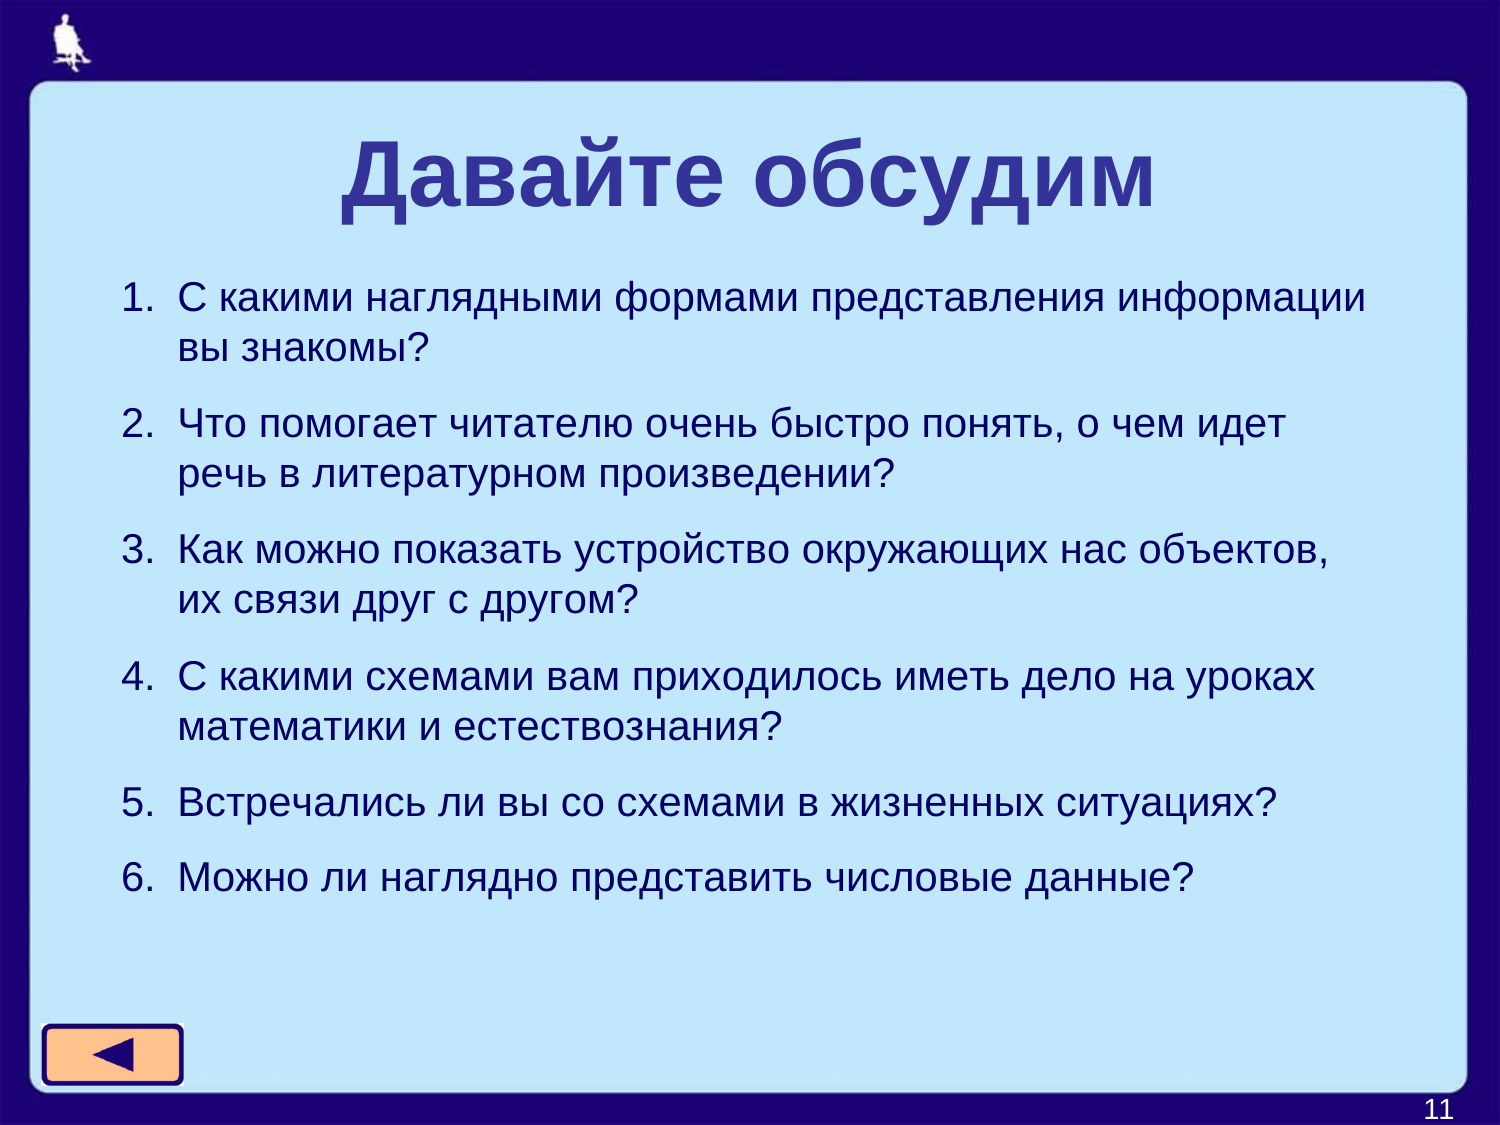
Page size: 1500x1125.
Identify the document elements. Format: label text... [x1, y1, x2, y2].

text_box С какими наглядными формами представления информации вы знакомы? Что помогает читателю очень быстро понять, о чем идет речь в литературном произведении? Как можно показать устройство окружающих нас объектов, их связи друг с другом? С какими схемами вам приходилось иметь дело на уроках математики и естествознания? Встречались ли вы со схемами в жизненных ситуациях? Можно ли наглядно представить числовые данные? [106, 262, 1394, 985]
title Давайте обсудим [75, 74, 1426, 263]
text_box <номер> [1120, 1082, 1471, 1125]
picture [0, 0, 1500, 1125]
